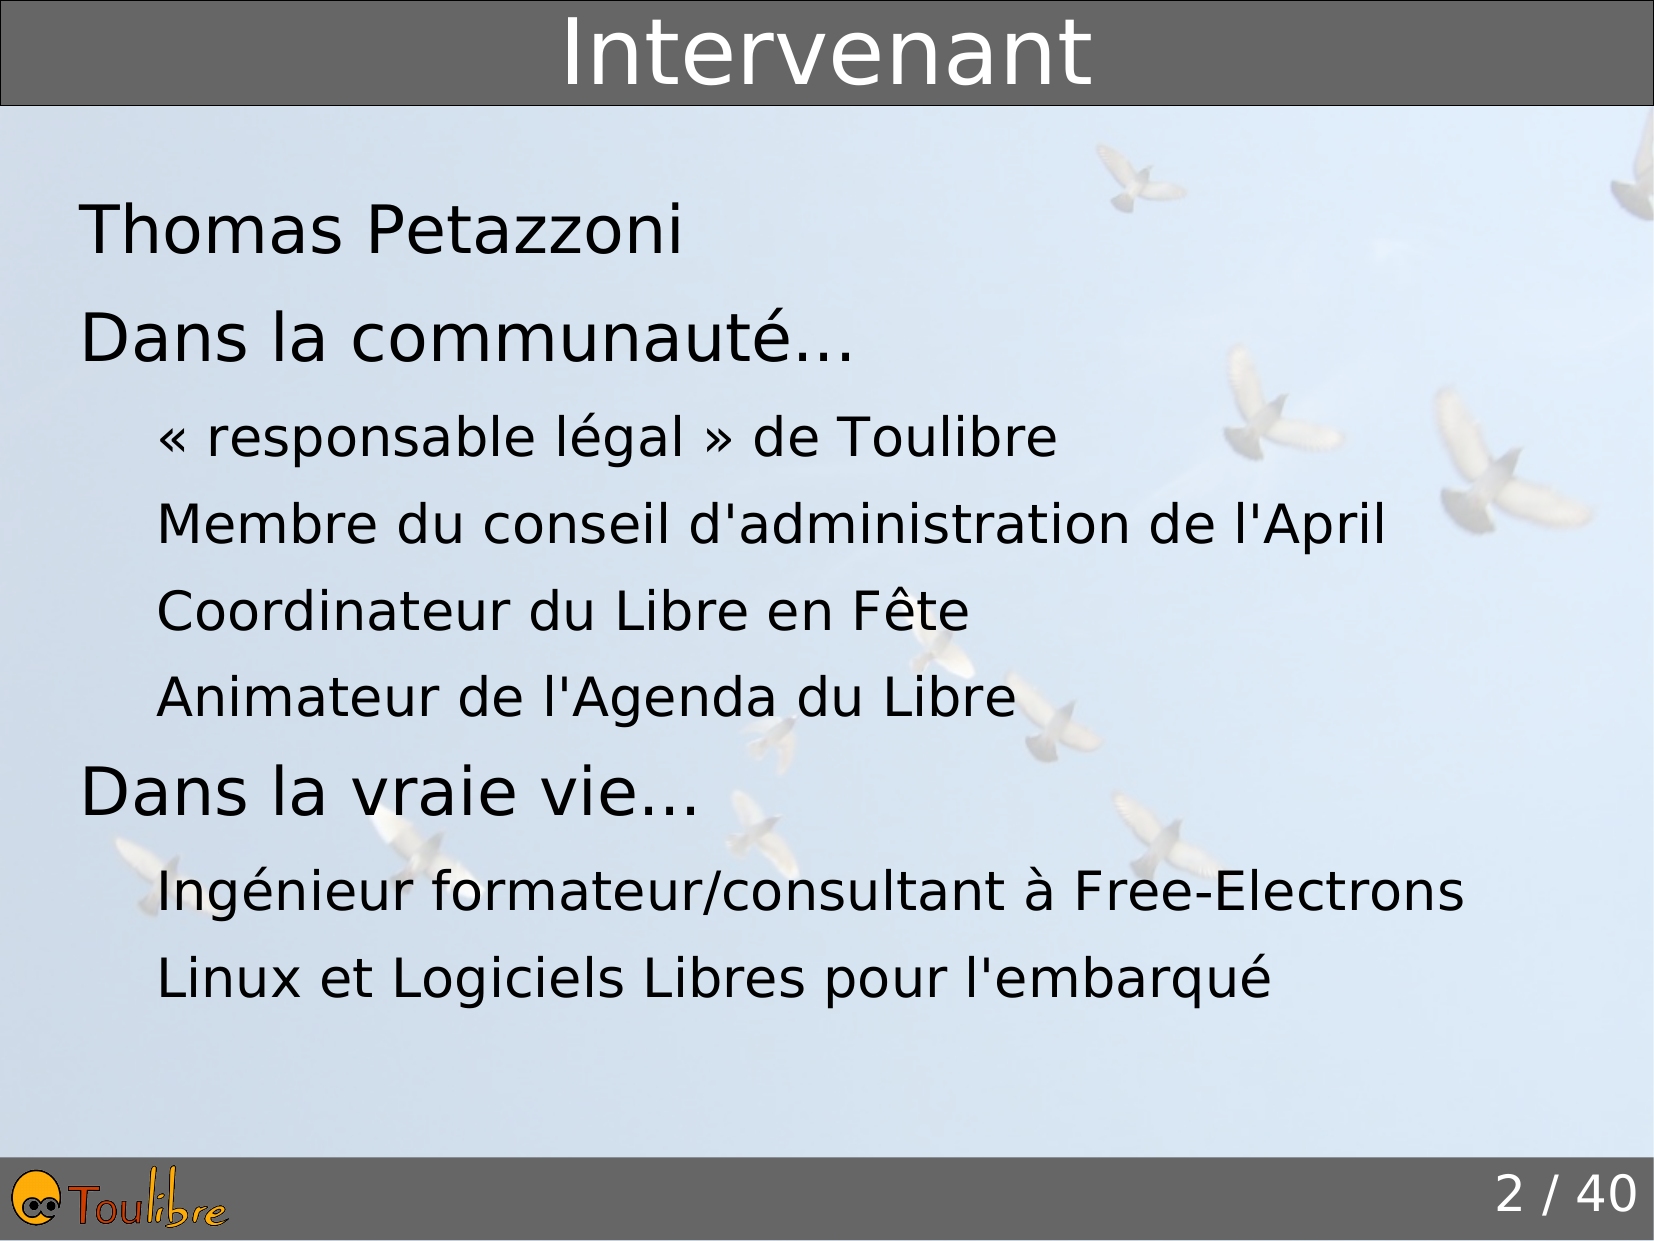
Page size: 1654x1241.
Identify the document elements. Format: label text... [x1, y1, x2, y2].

list Thomas Petazzoni Dans la communauté... « responsable légal » de Toulibre Membre du conseil d'administration de l'April Coordinateur du Libre en Fête Animateur de l'Agenda du Libre Dans la vraie vie... Ingénieur formateur/consultant à Free-Electrons Linux et Logiciels Libres pour l'embarqué [62, 191, 1551, 1044]
picture [11, 1165, 229, 1228]
title Intervenant [0, 0, 1654, 107]
